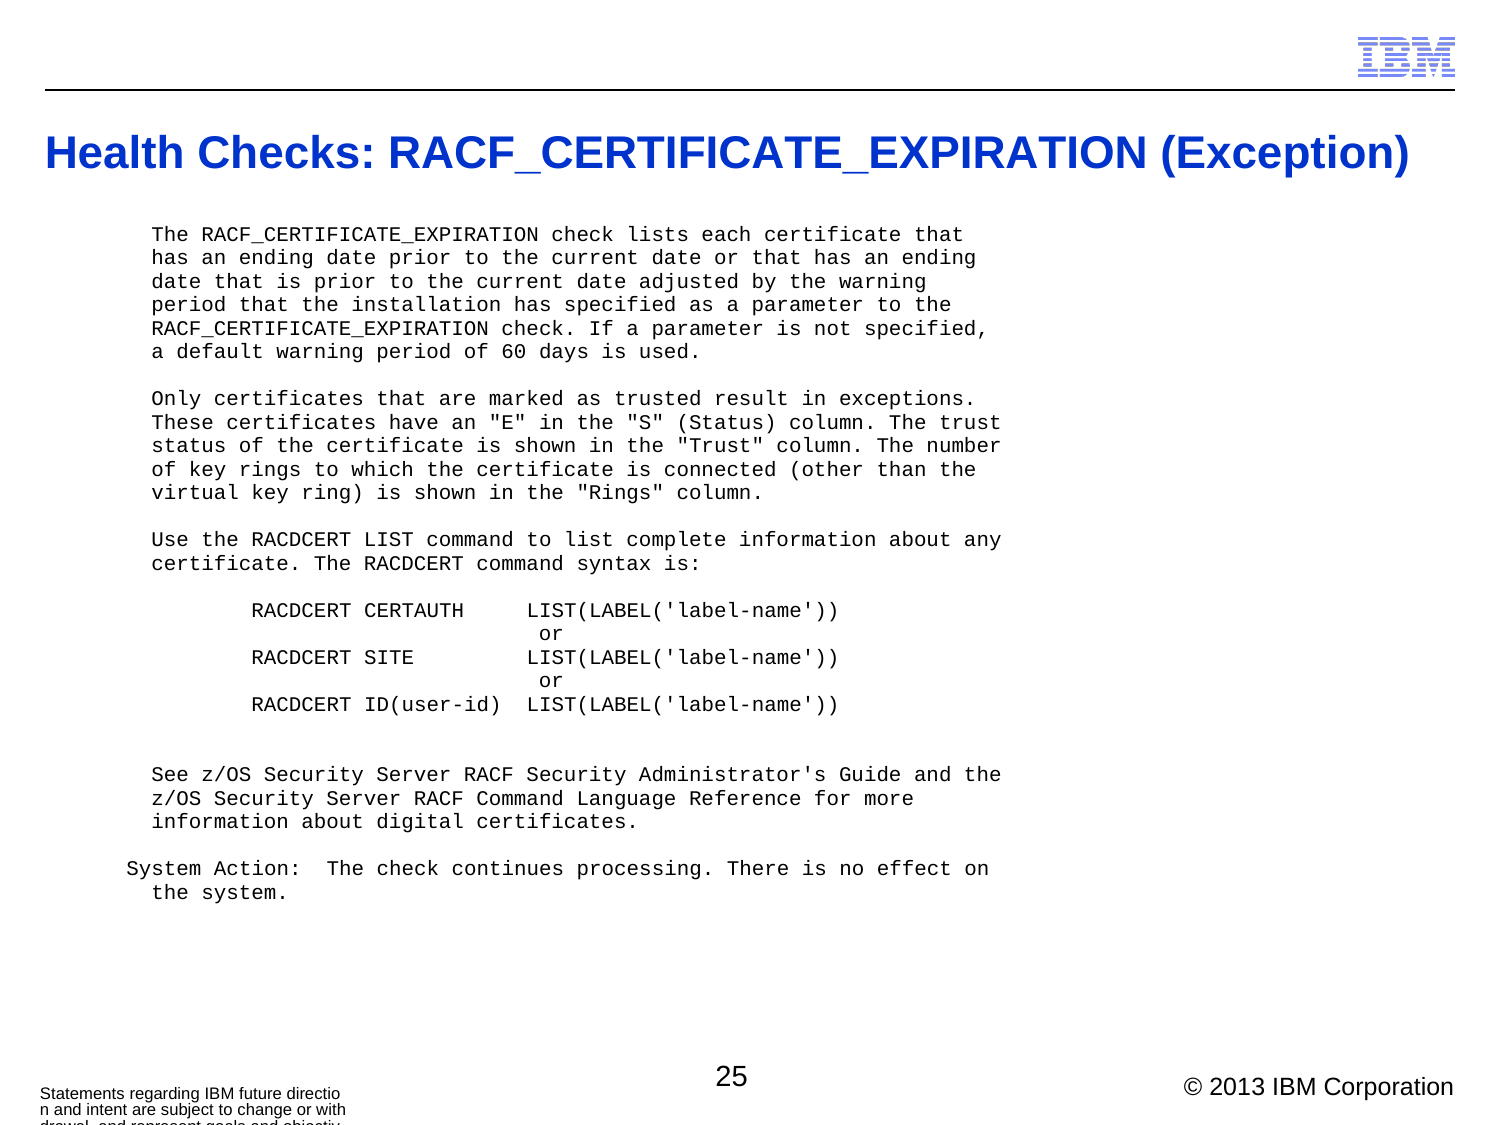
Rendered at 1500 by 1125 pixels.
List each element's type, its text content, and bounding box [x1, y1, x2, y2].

picture [1358, 37, 1455, 77]
table_header The RACF_CERTIFICATE_EXPIRATION check lists each certificate that has an ending date prior to the current date or that has an ending date that is prior to the current date adjusted by the warning period that the installation has specified as a parameter to the RACF_CERTIFICATE_EXPIRATION check. If a parameter is not specified, a default warning period of 60 days is used. Only certificates that are marked as trusted result in exceptions. These certificates have an "E" in the "S" (Status) column. The trust status of the certificate is shown in the "Trust" column. The number of key rings to which the certificate is connected (other than the virtual key ring) is shown in the "Rings" column. Use the RACDCERT LIST command to list complete information about any certificate. The RACDCERT command syntax is: RACDCERT CERTAUTH LIST(LABEL('label-name')) or RACDCERT SITE LIST(LABEL('label-name')) or RACDCERT ID(user-id) LIST(LABEL('label-name')) See z/OS Security Server RACF Security Administrator's Guide and the z/OS Security Server RACF Command Language Reference for more information about digital certificates. System Action: The check continues processing. There is no effect on the system. [87, 193, 1388, 1050]
title Health Checks: RACF_CERTIFICATE_EXPIRATION (Exception) [29, 89, 1455, 211]
